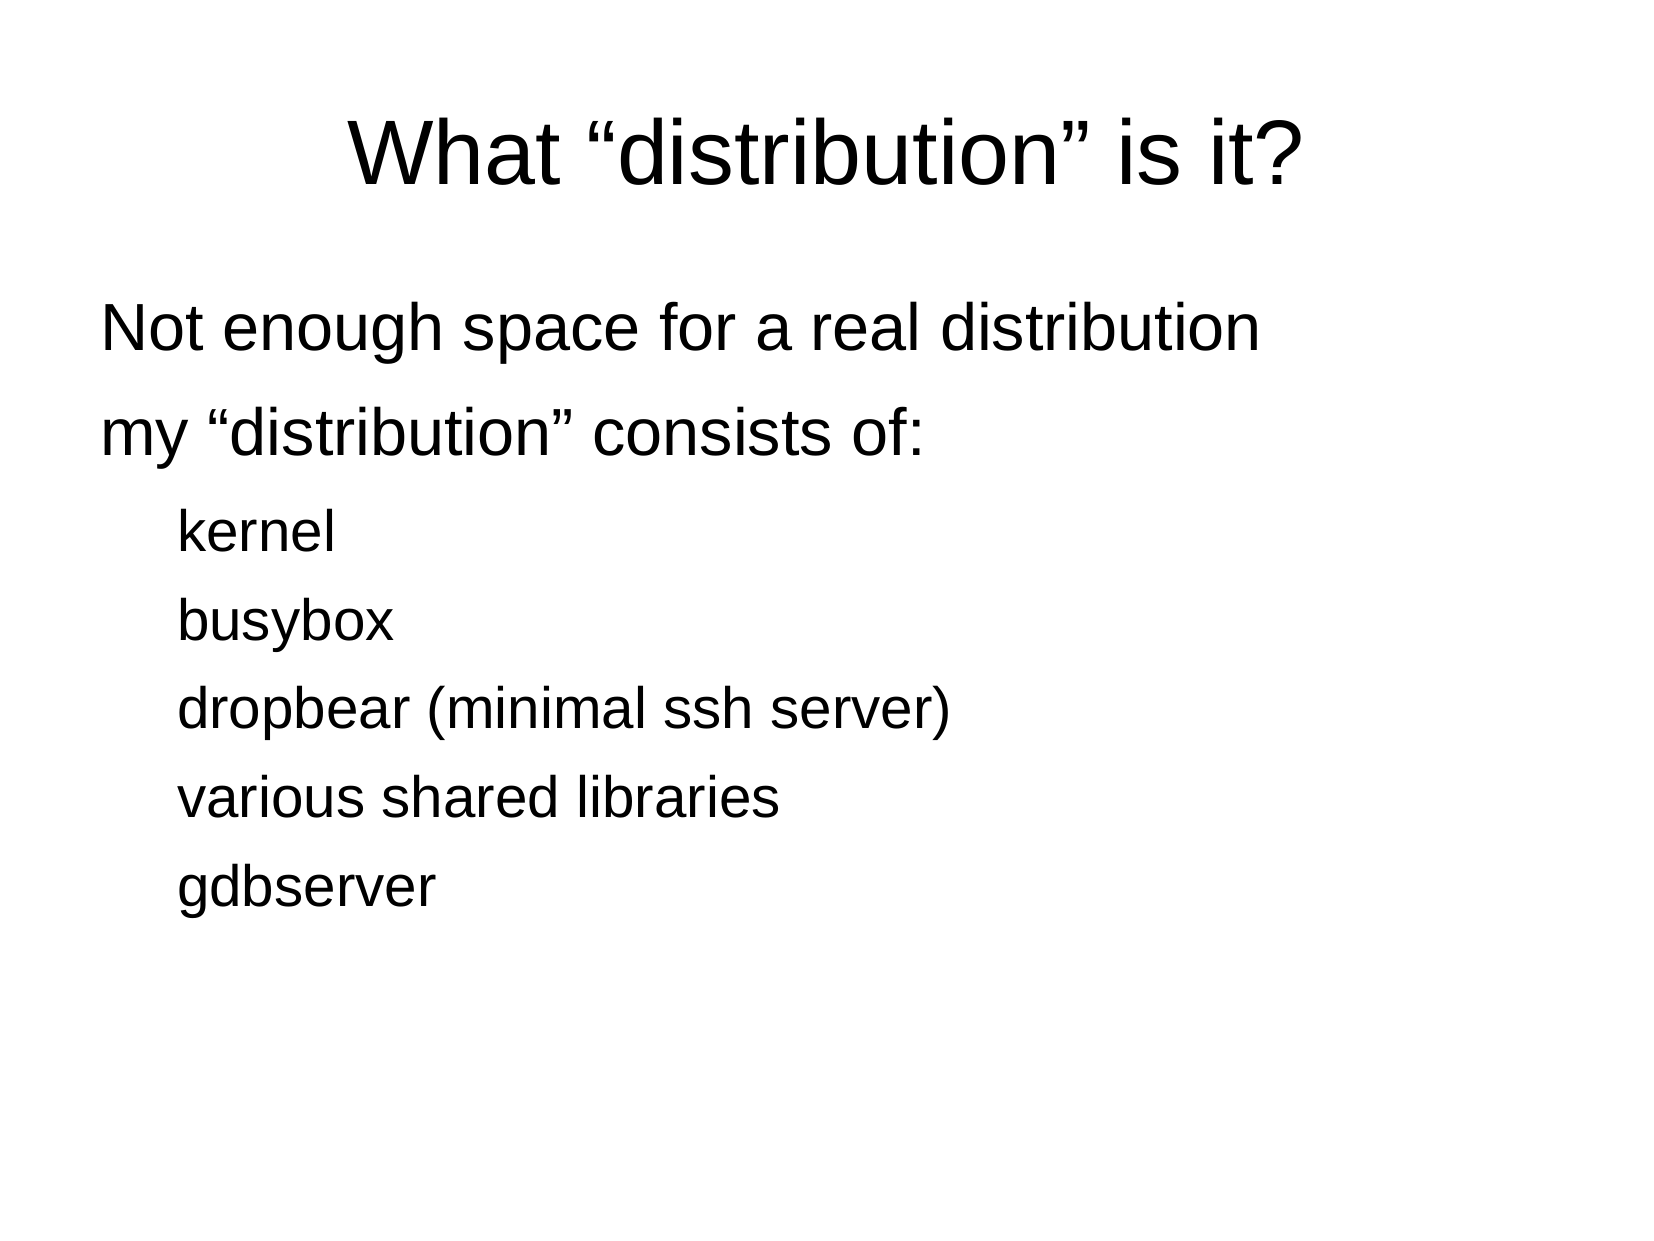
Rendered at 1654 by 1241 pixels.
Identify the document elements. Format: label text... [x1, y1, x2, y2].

title What “distribution” is it? [82, 49, 1571, 257]
list Not enough space for a real distribution my “distribution” consists of: kernel busybox dropbear (minimal ssh server) various shared libraries gdbserver [82, 290, 1571, 1109]
